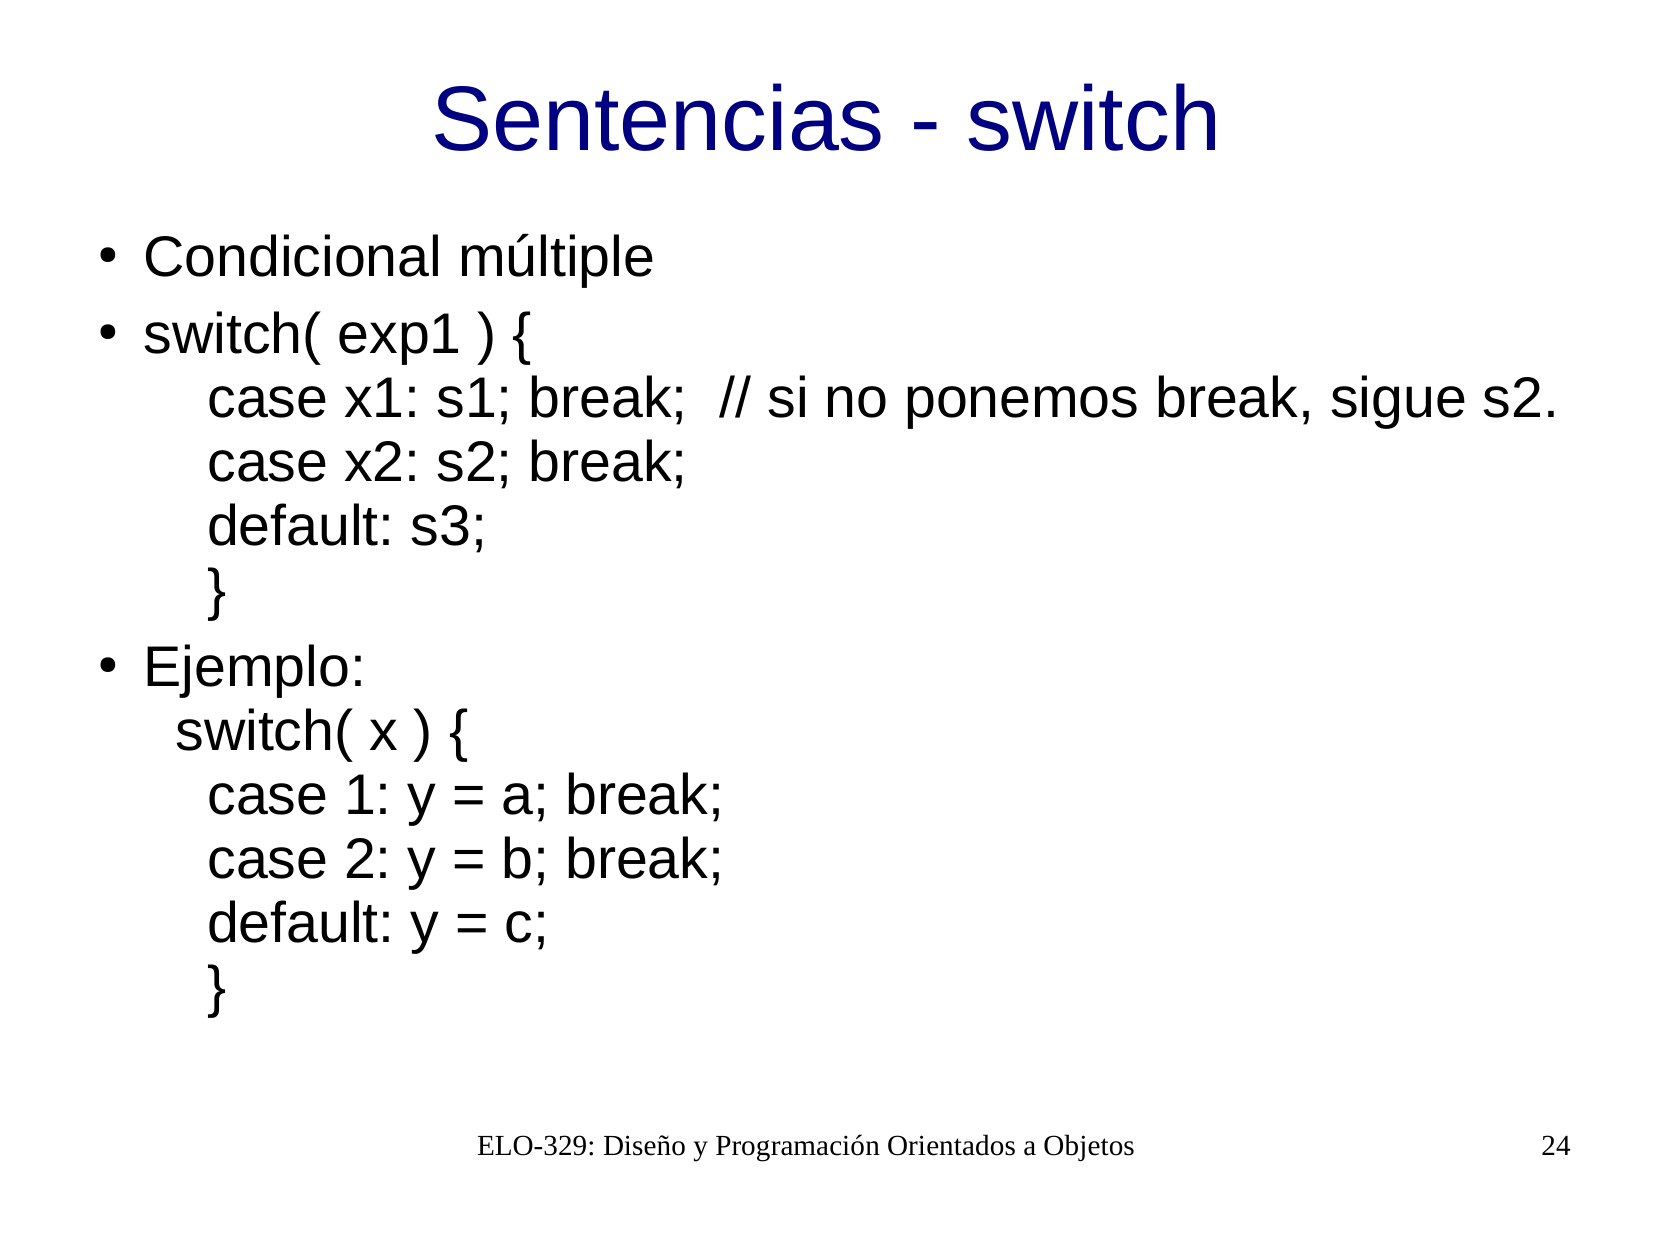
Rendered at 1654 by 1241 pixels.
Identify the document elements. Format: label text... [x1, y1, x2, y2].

title Sentencias - switch [82, 49, 1571, 188]
list Condicional múltiple switch( exp1 ) { case x1: s1; break; // si no ponemos break, sigue s2. case x2: s2; break; default: s3; } Ejemplo: switch( x ) { case 1: y = a; break; case 2: y = b; break; default: y = c; } [82, 225, 1571, 1044]
